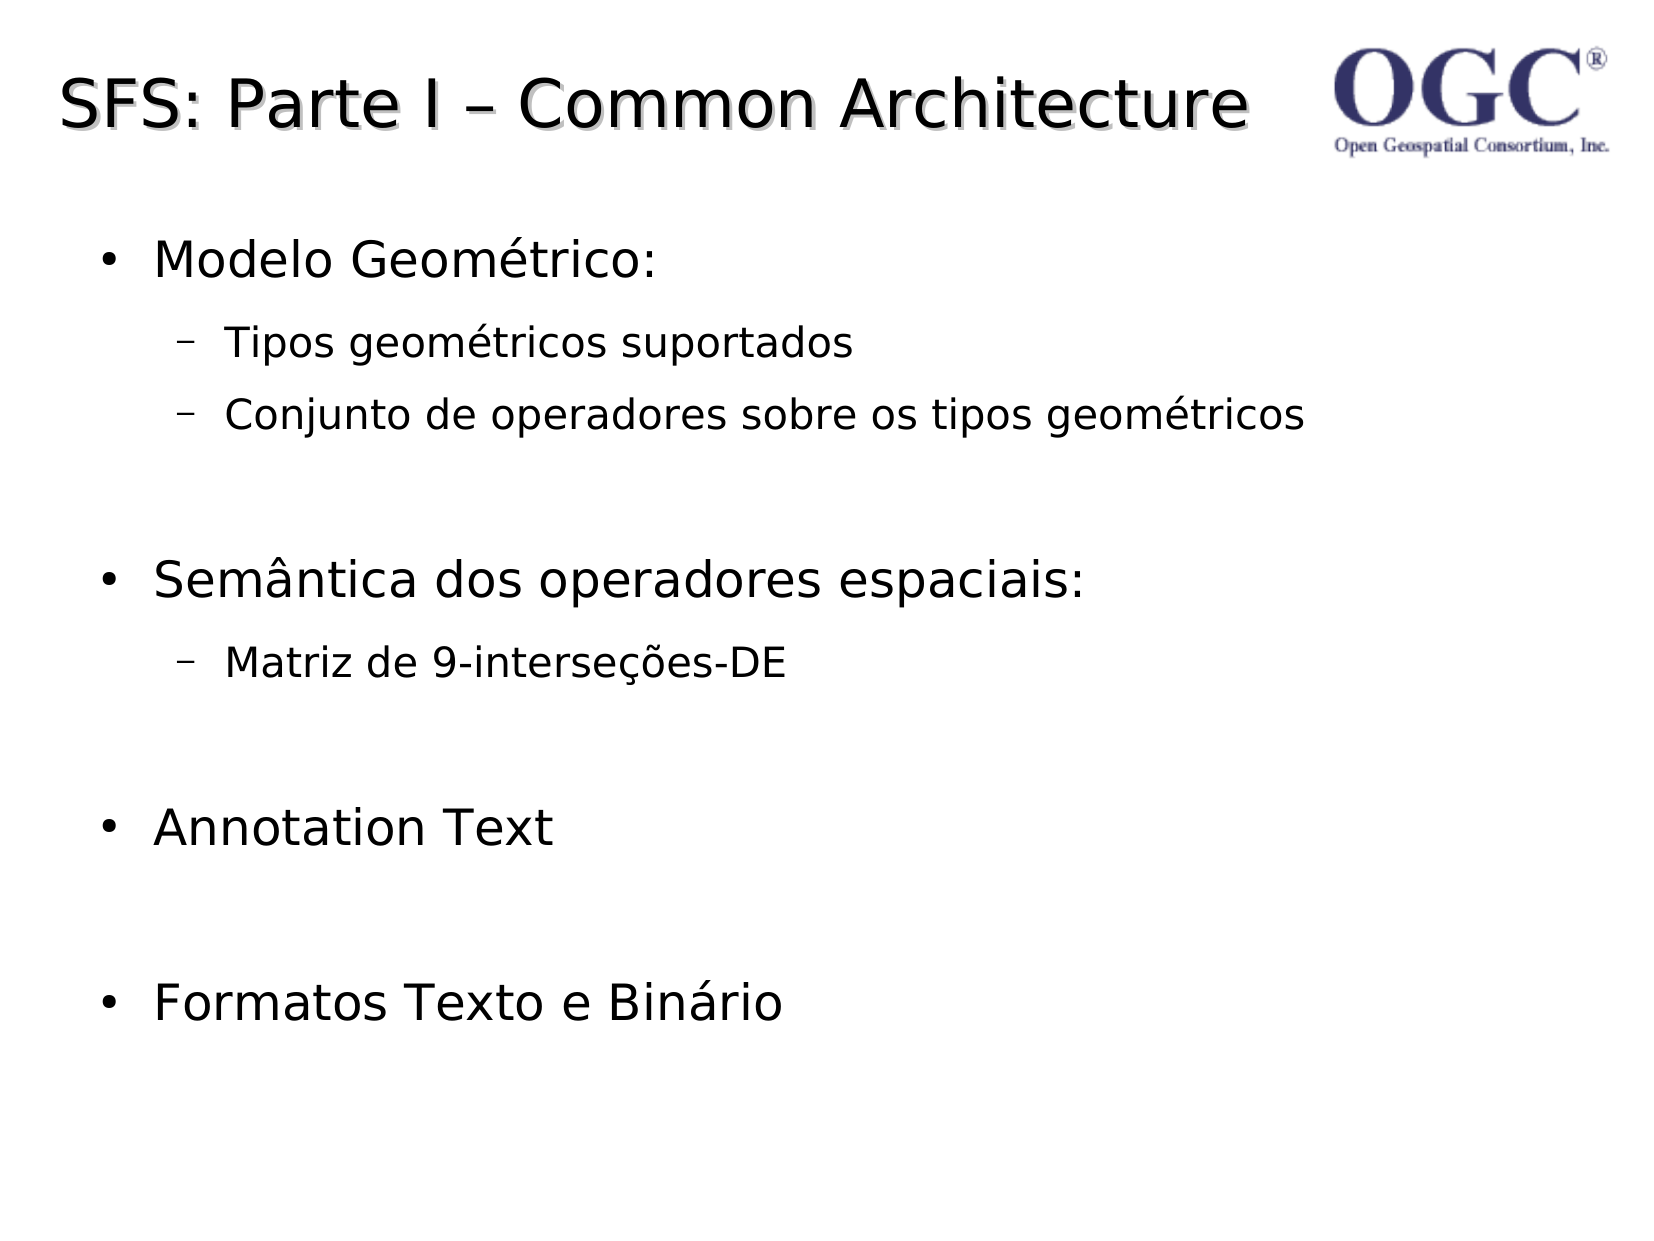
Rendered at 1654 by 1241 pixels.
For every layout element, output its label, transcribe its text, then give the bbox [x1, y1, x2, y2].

picture [1320, 23, 1625, 178]
title SFS: Parte I – Common Architecture [59, 25, 1595, 184]
list Modelo Geométrico: Tipos geométricos suportados Conjunto de operadores sobre os tipos geométricos Semântica dos operadores espaciais: Matriz de 9-interseções-DE Annotation Text Formatos Texto e Binário [82, 231, 1571, 1050]
